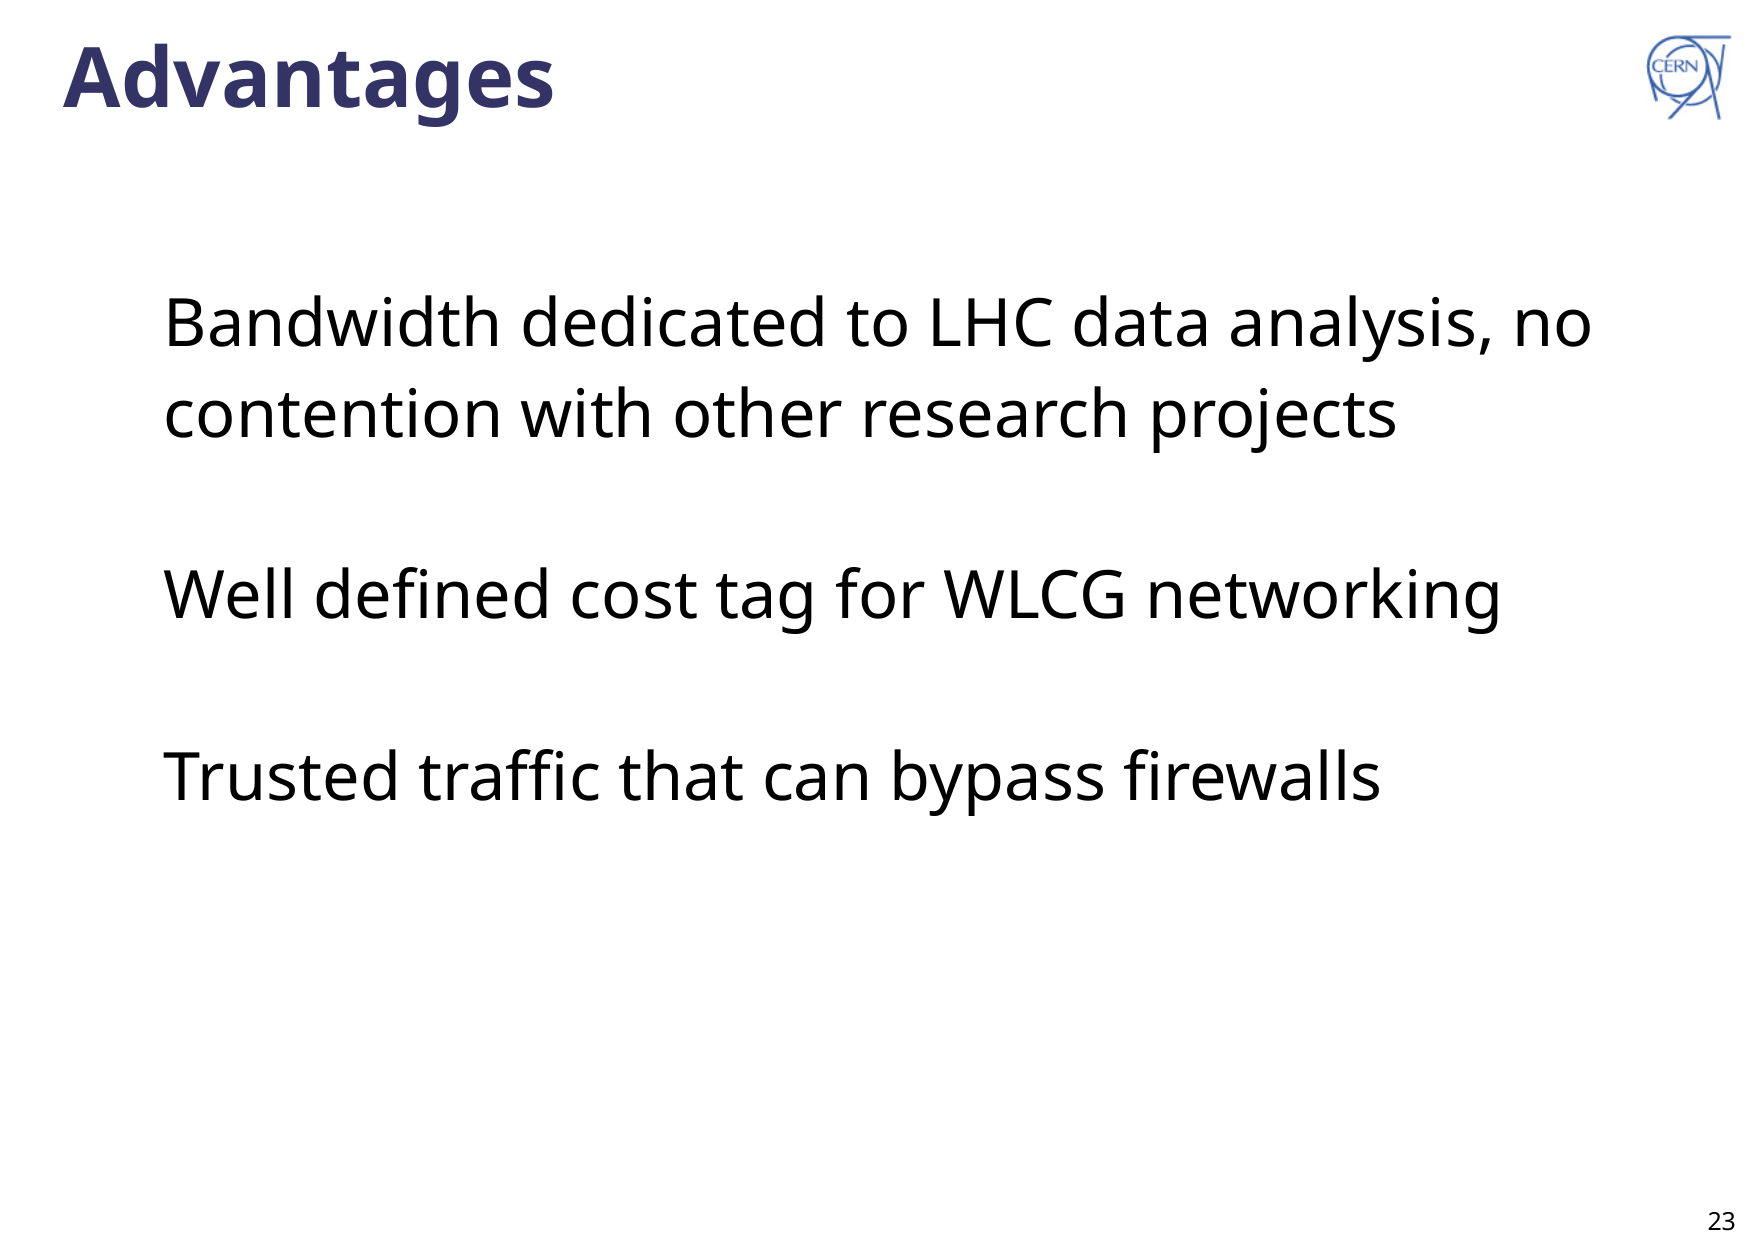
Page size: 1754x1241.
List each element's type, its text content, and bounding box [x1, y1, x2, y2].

picture [1646, 34, 1732, 120]
text_box Bandwidth dedicated to LHC data analysis, no contention with other research projects Well defined cost tag for WLCG networking Trusted traffic that can bypass firewalls [149, 267, 1633, 850]
title Advantages [63, 0, 1621, 166]
